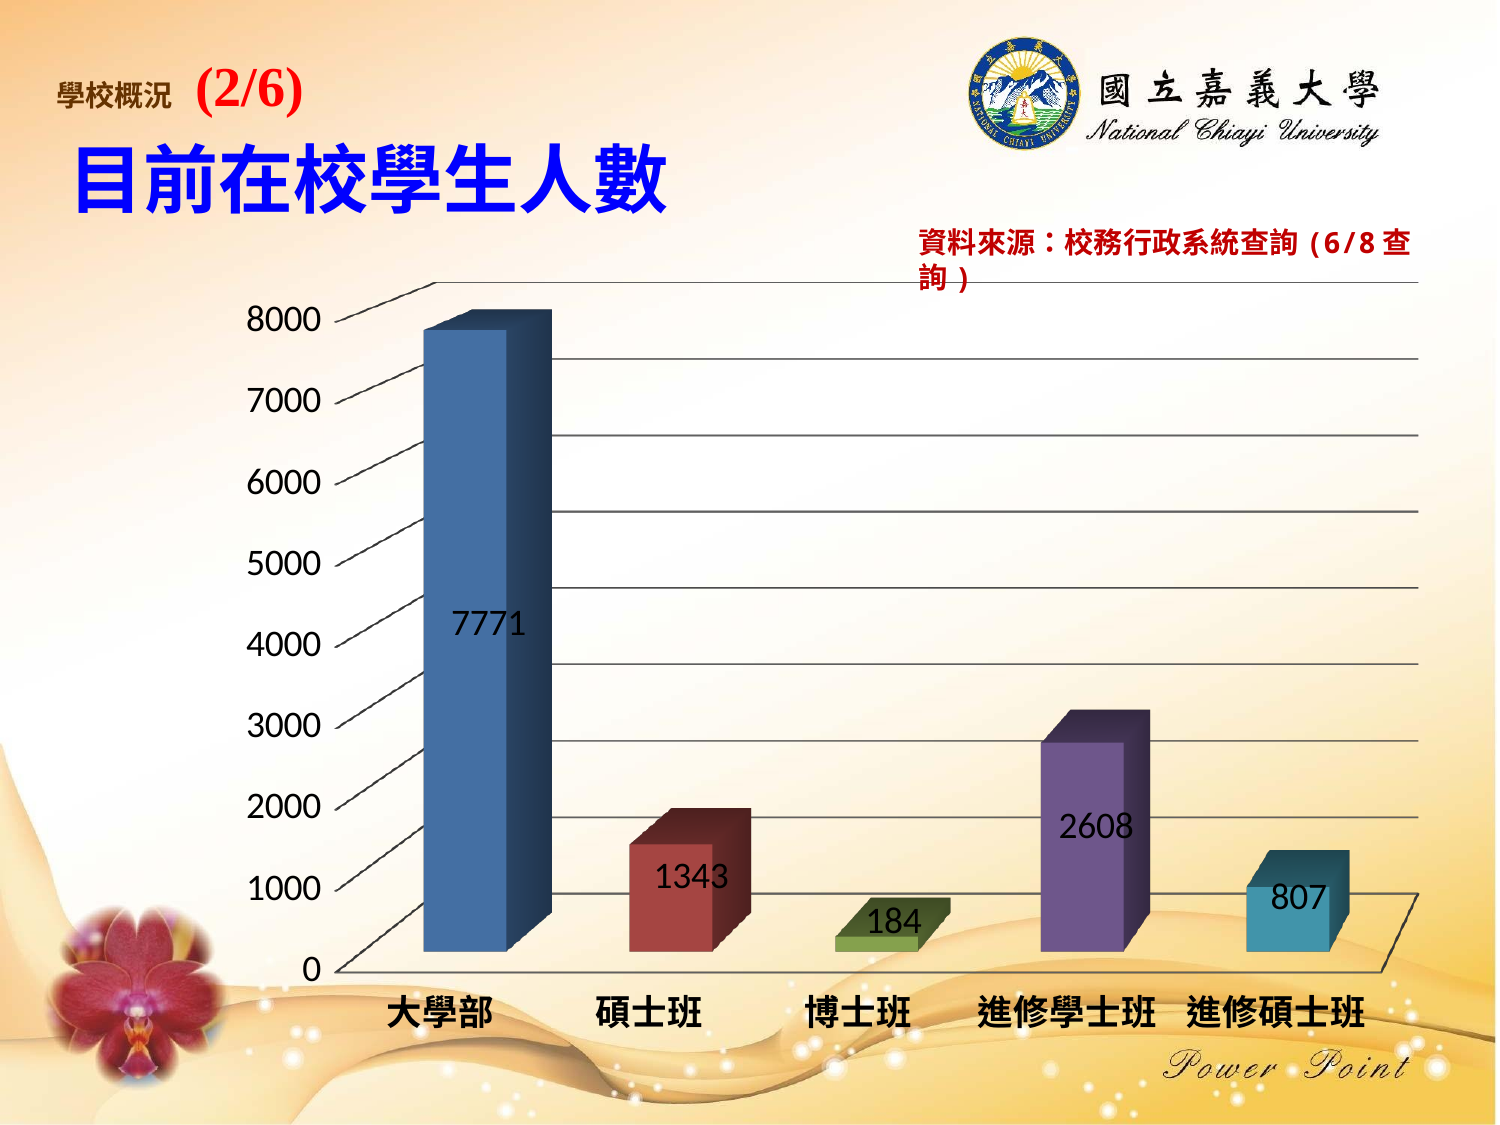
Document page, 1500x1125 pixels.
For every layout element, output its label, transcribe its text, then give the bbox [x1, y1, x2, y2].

title 學校概況 (2/6) [41, 30, 1274, 138]
chart [194, 267, 1471, 1053]
text_box 資料來源：校務行政系統查詢(6/8查詢) [903, 216, 1447, 268]
text_box 目前在校學生人數 [53, 113, 1285, 242]
